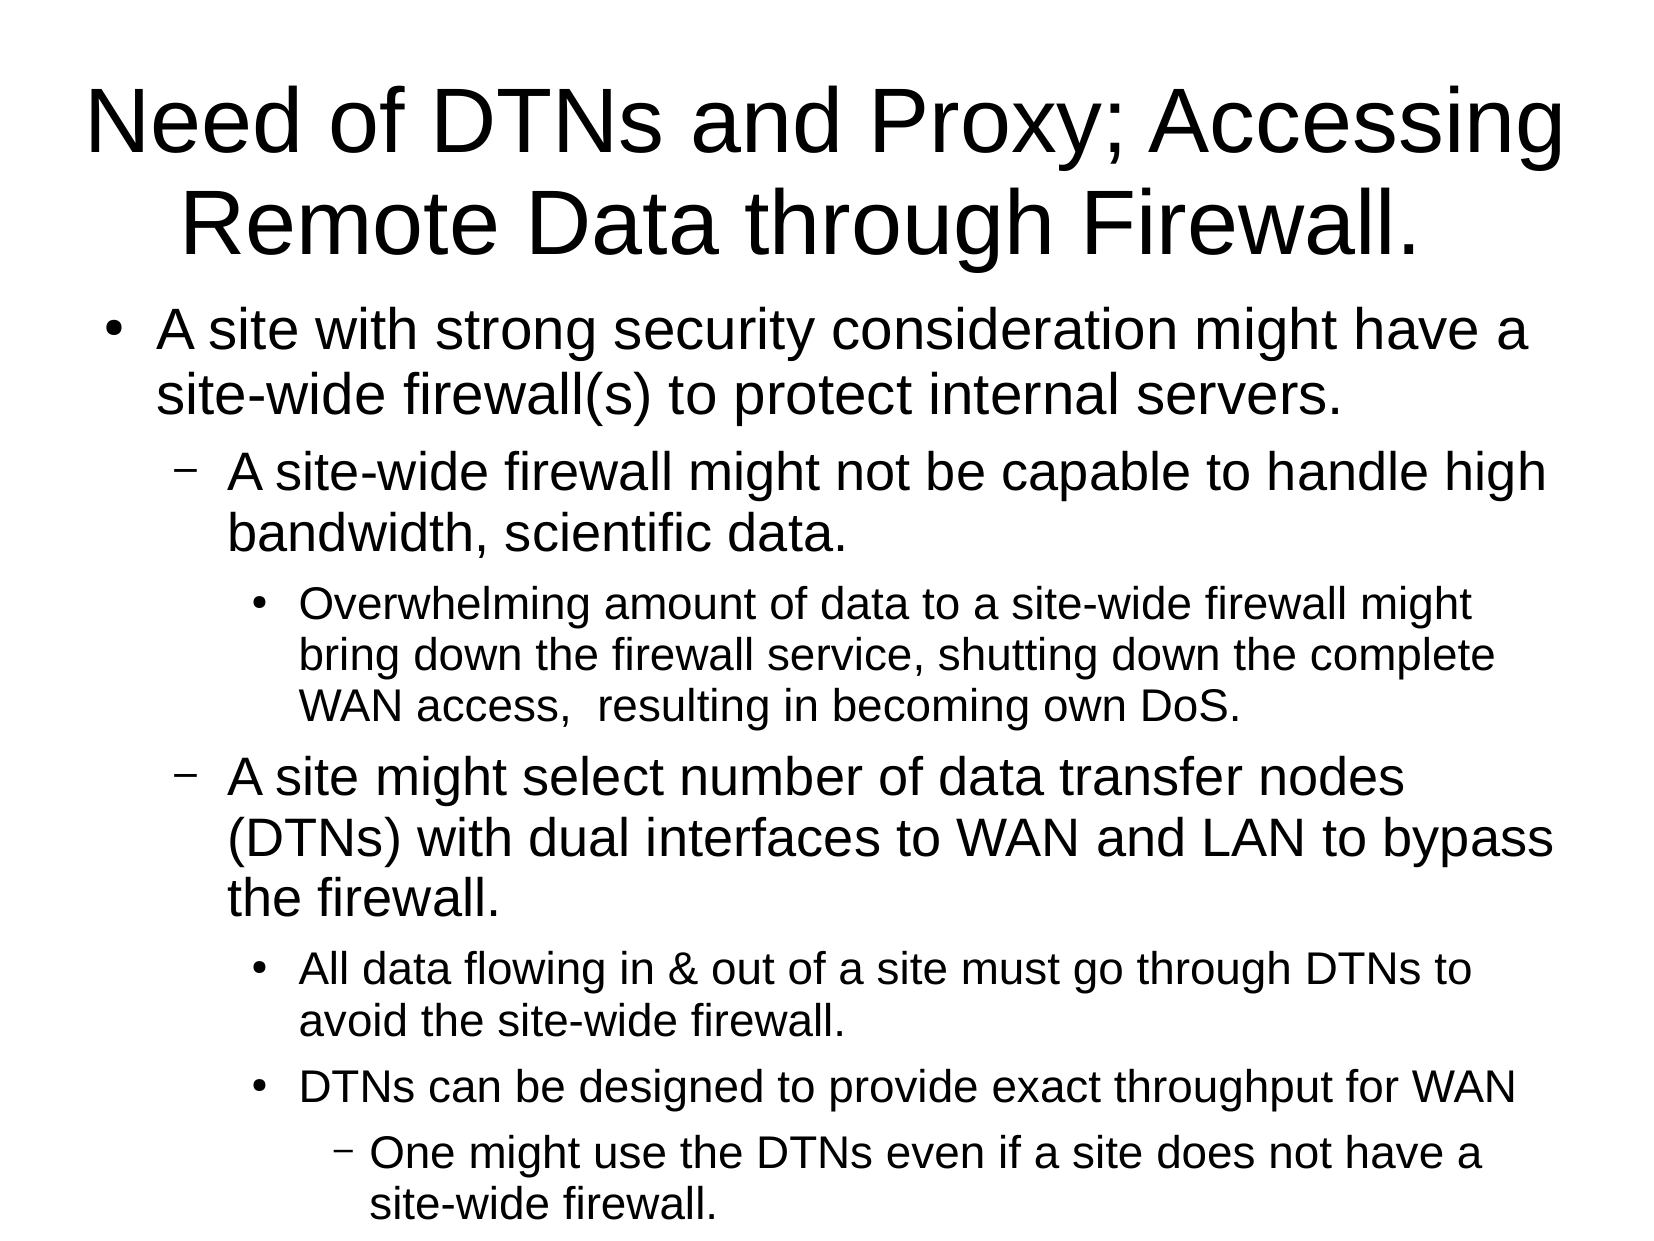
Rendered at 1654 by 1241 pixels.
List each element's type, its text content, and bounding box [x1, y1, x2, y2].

list A site with strong security consideration might have a site-wide firewall(s) to protect internal servers. A site-wide firewall might not be capable to handle high bandwidth, scientific data. Overwhelming amount of data to a site-wide firewall might bring down the firewall service, shutting down the complete WAN access, resulting in becoming own DoS. A site might select number of data transfer nodes (DTNs) with dual interfaces to WAN and LAN to bypass the firewall. All data flowing in & out of a site must go through DTNs to avoid the site-wide firewall. DTNs can be designed to provide exact throughput for WAN One might use the DTNs even if a site does not have a site-wide firewall. [85, 296, 1574, 1228]
title Need of DTNs and Proxy; Accessing Remote Data through Firewall. [82, 68, 1571, 276]
